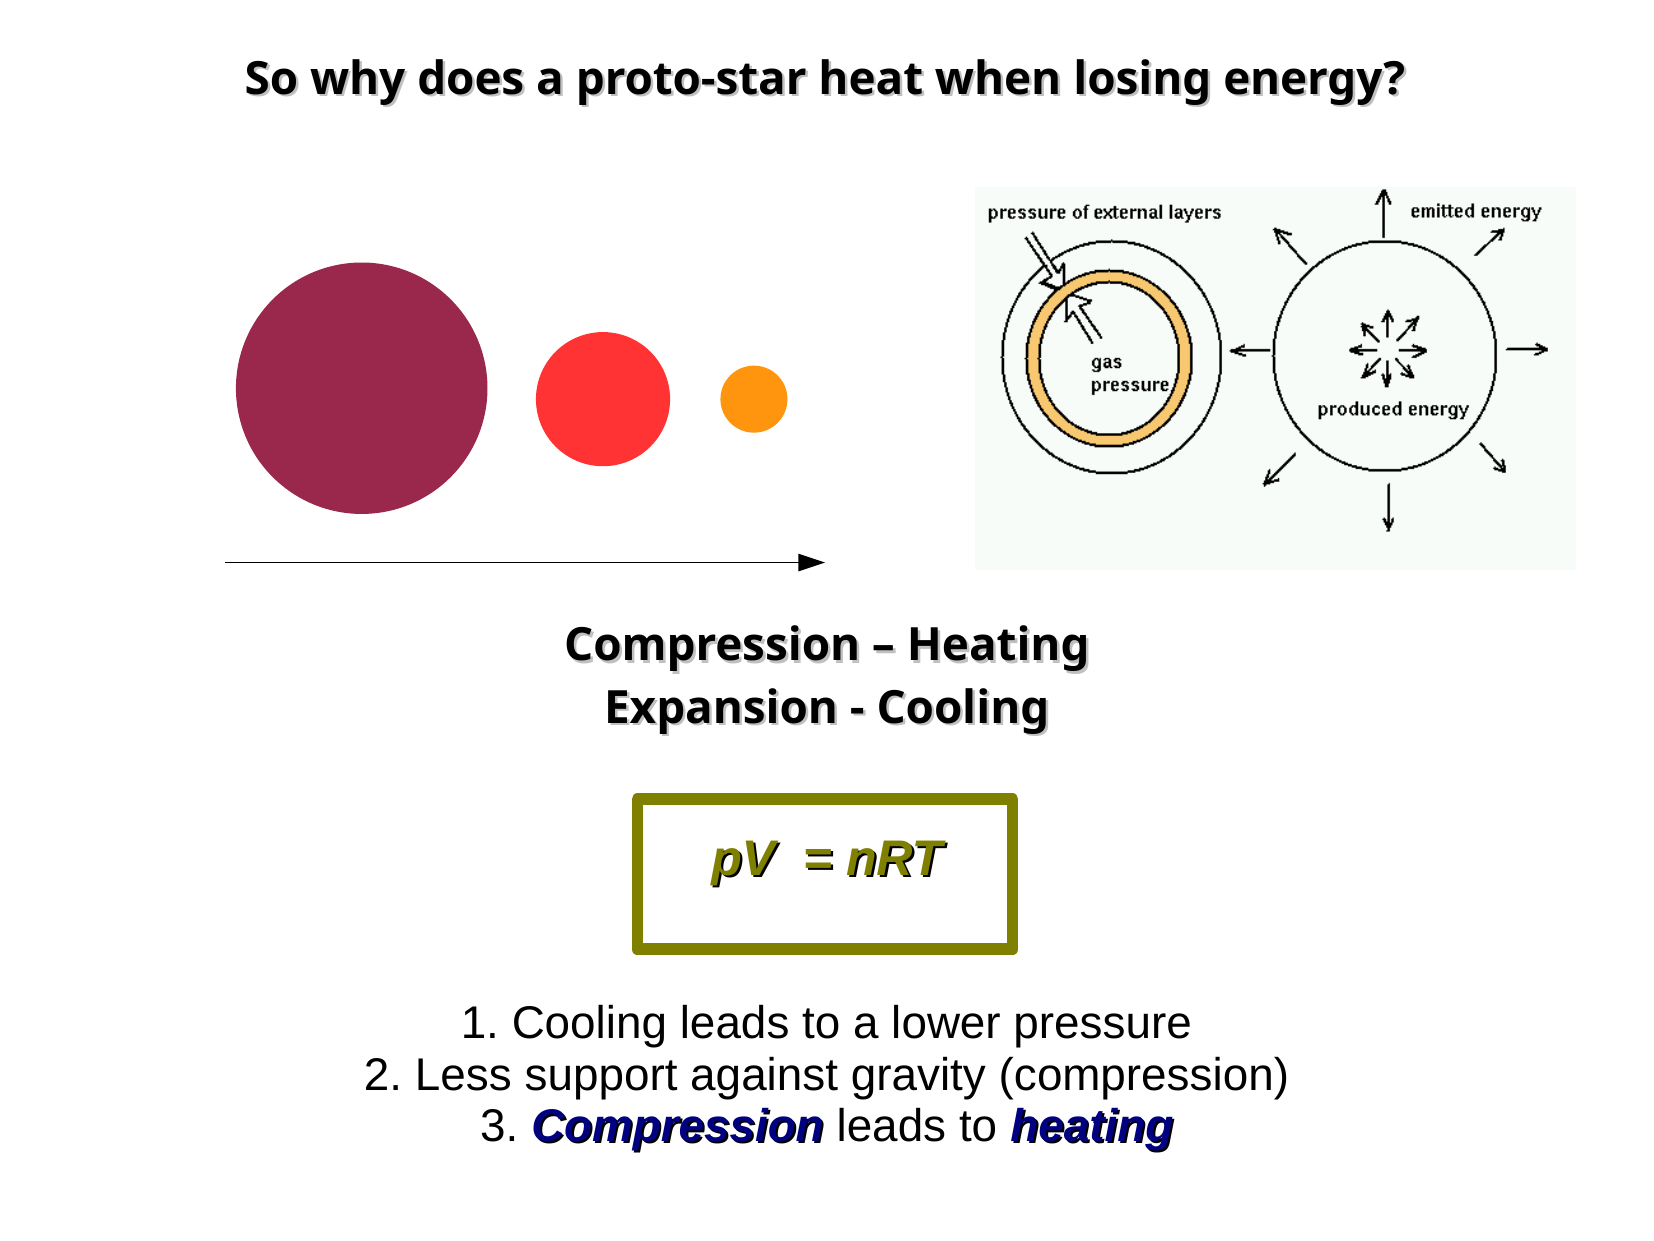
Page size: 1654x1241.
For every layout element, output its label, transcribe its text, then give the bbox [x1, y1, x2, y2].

text_box Compression – Heating Expansion - Cooling pV = nRT 1. Cooling leads to a lower pressure 2. Less support against gravity (compression) 3. Compression leads to heating [0, 562, 1654, 1241]
text_box So why does a proto-star heat when losing energy? [0, 37, 1651, 117]
picture [975, 187, 1576, 562]
text_box [535, 332, 671, 467]
text_box [235, 262, 488, 514]
text_box [720, 365, 788, 433]
